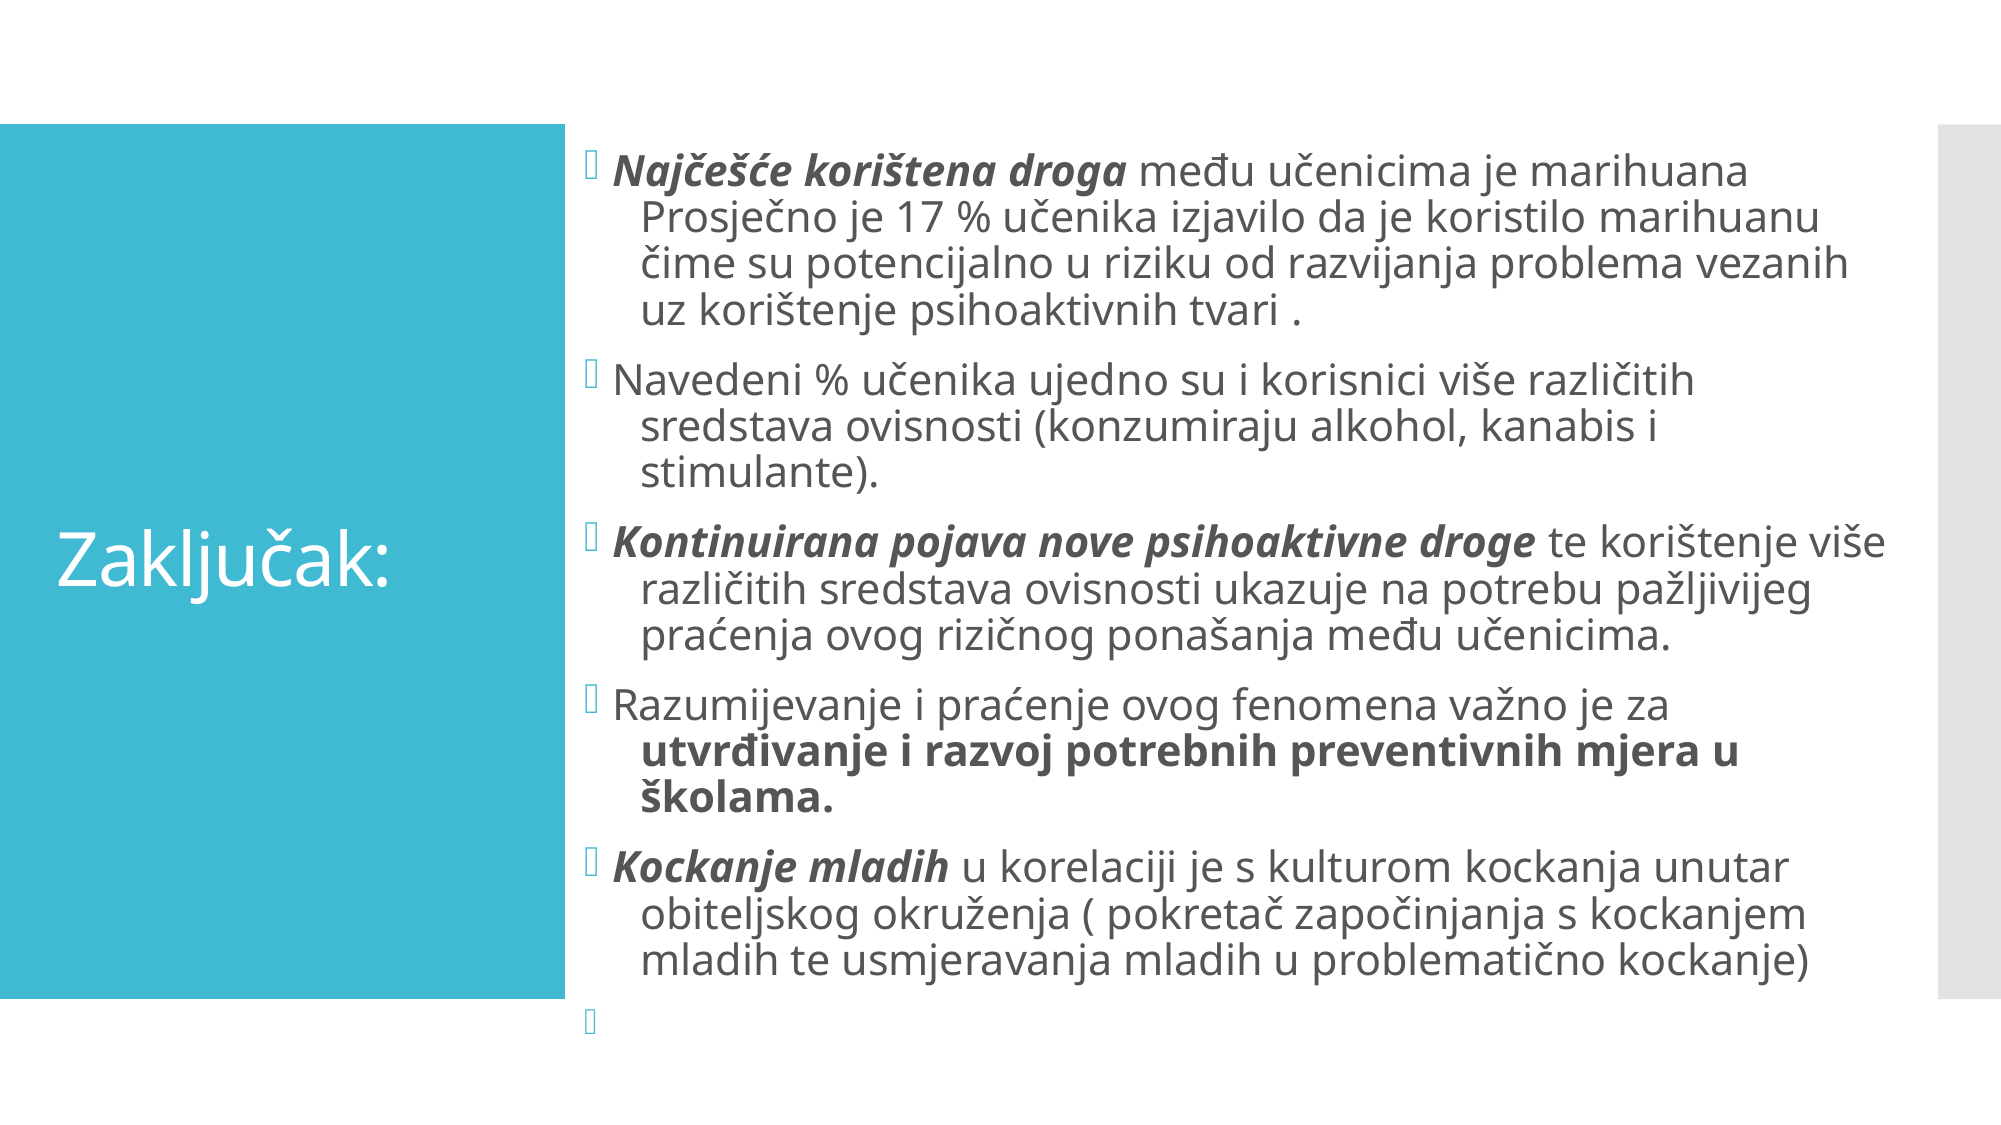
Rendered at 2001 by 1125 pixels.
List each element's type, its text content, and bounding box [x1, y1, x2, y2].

title Zaključak: [41, 184, 526, 940]
list Najčešće korištena droga među učenicima je marihuana Prosječno je 17 % učenika izjavilo da je koristilo marihuanu čime su potencijalno u riziku od razvijanja problema vezanih uz korištenje psihoaktivnih tvari . Navedeni % učenika ujedno su i korisnici više različitih sredstava ovisnosti (konzumiraju alkohol, kanabis i stimulante). Kontinuirana pojava nove psihoaktivne droge te korištenje više različitih sredstava ovisnosti ukazuje na potrebu pažljivijeg praćenja ovog rizičnog ponašanja među učenicima. Razumijevanje i praćenje ovog fenomena važno je za utvrđivanje i razvoj potrebnih preventivnih mjera u školama. Kockanje mladih u korelaciji je s kulturom kockanja unutar obiteljskog okruženja ( pokretač započinjanja s kockanjem mladih te usmjeravanja mladih u problematično kockanje) [569, 141, 1915, 1043]
